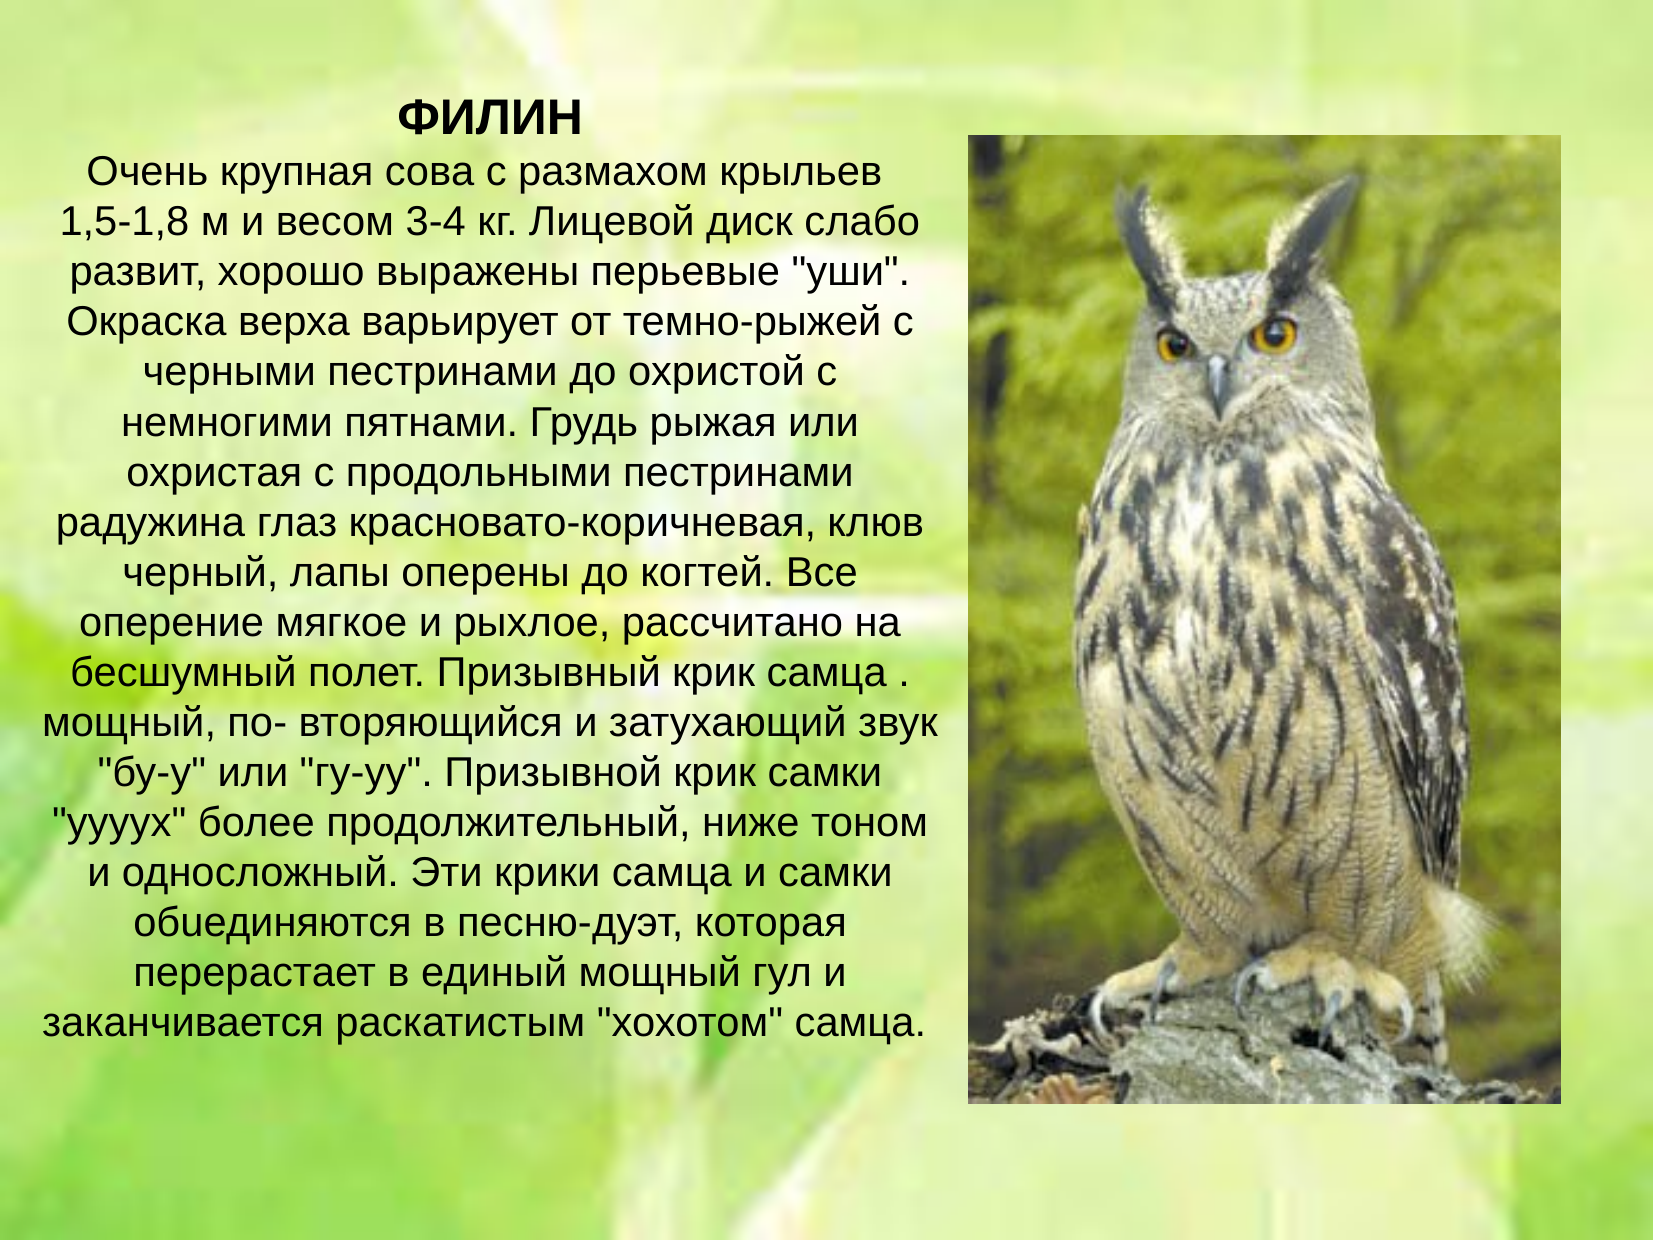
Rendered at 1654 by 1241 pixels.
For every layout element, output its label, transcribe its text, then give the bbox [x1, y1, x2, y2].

text_box ФИЛИН Очень крупная сова с размахом крыльев 1,5-1,8 м и весом 3-4 кг. Лицевой диск слабо развит, хорошо выражены перьевые "уши". Окраска верха варьирует от темно-рыжей с черными пестринами до охристой с немногими пятнами. Грудь рыжая или охристая с продольными пестринами радужина глаз красновато-коричневая, клюв черный, лапы оперены до когтей. Все оперение мягкое и рыхлое, рассчитано на бесшумный полет. Призывный крик самца . мощный, по- вторяющийся и затухающий звук "бу-у" или "гу-уу". Призывной крик самки "уууух" более продолжительный, ниже тоном и односложный. Эти крики самца и самки обuединяются в песню-дуэт, которая перерастает в единый мощный гул и заканчивается раскатистым "хохотом" самца. [24, 77, 957, 1152]
picture [0, 0, 1653, 1240]
